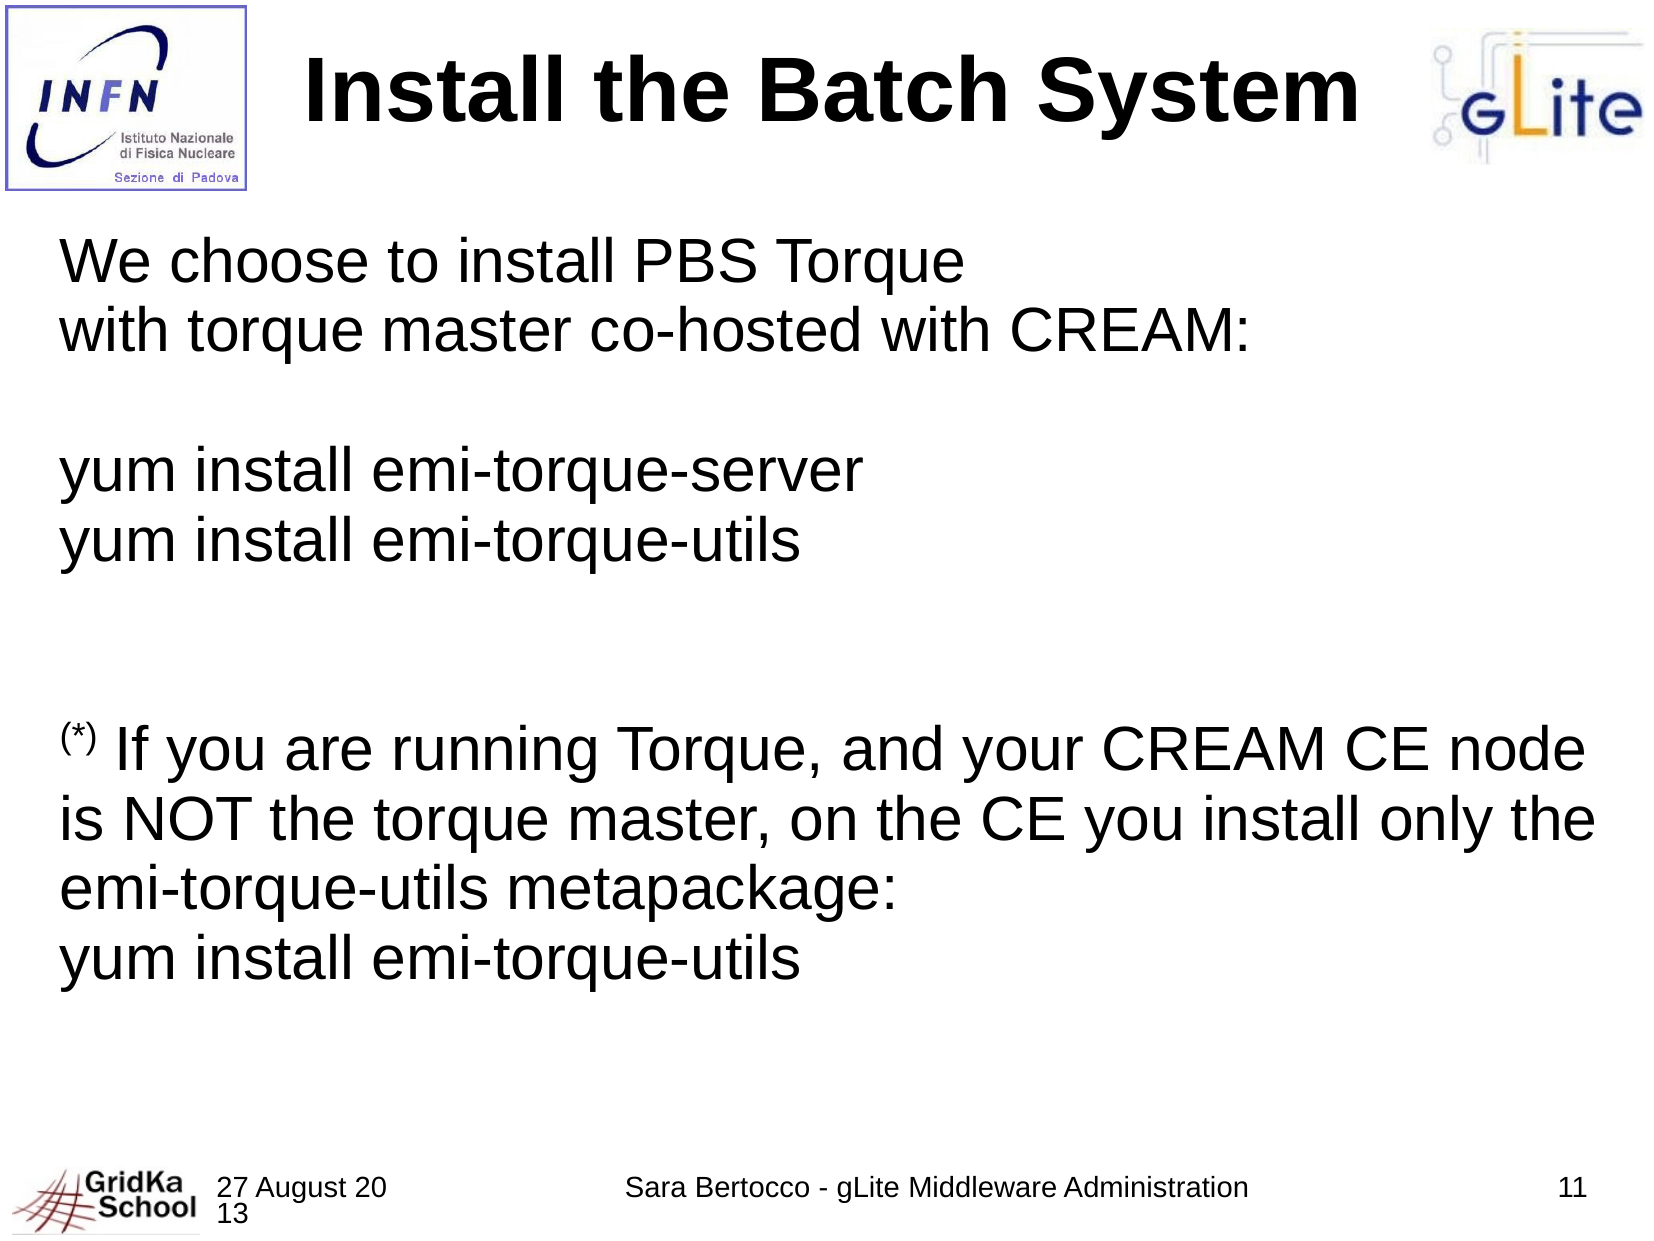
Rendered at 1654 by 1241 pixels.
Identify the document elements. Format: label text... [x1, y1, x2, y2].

picture [5, 5, 247, 191]
picture [12, 1166, 200, 1235]
text_box We choose to install PBS Torque with torque master co-hosted with CREAM: yum install emi-torque-server yum install emi-torque-utils (*) If you are running Torque, and your CREAM CE node is NOT the torque master, on the CE you install only the emi-torque-utils metapackage: yum install emi-torque-utils [9, 218, 1635, 1003]
picture [1430, 28, 1645, 165]
title Install the Batch System [5, 0, 1629, 181]
